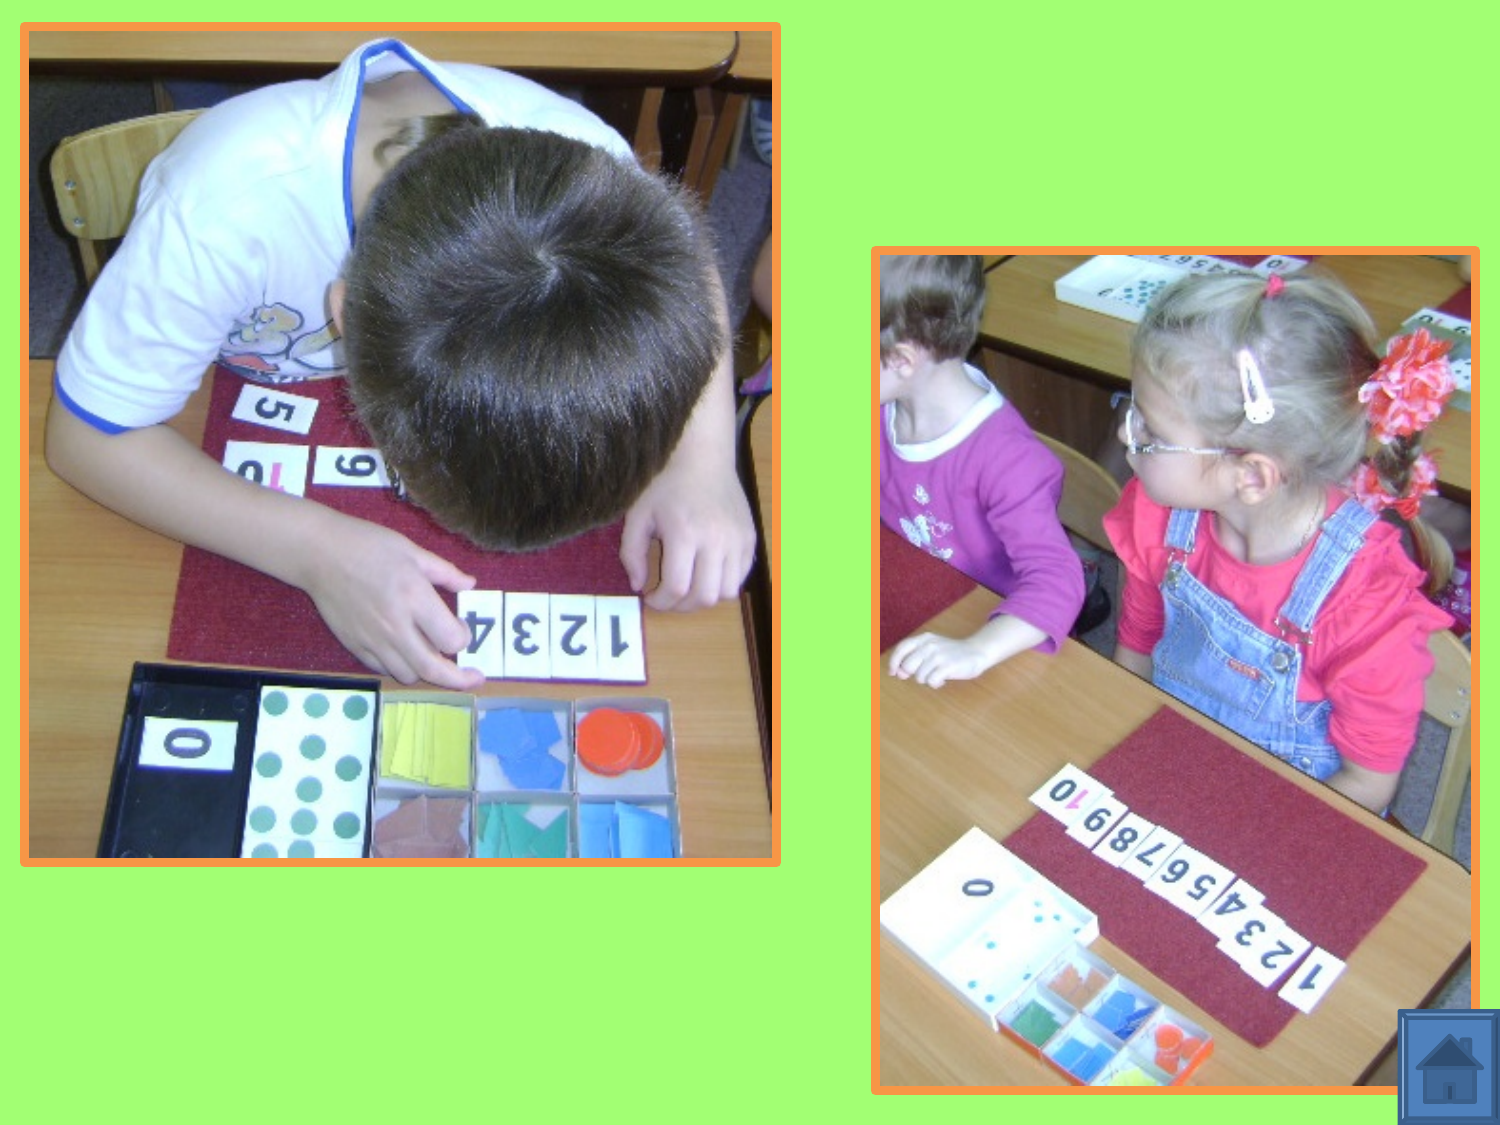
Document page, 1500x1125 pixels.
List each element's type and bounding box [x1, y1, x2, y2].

picture [29, 30, 772, 858]
text_box [1401, 1011, 1500, 1125]
picture [879, 255, 1471, 1086]
